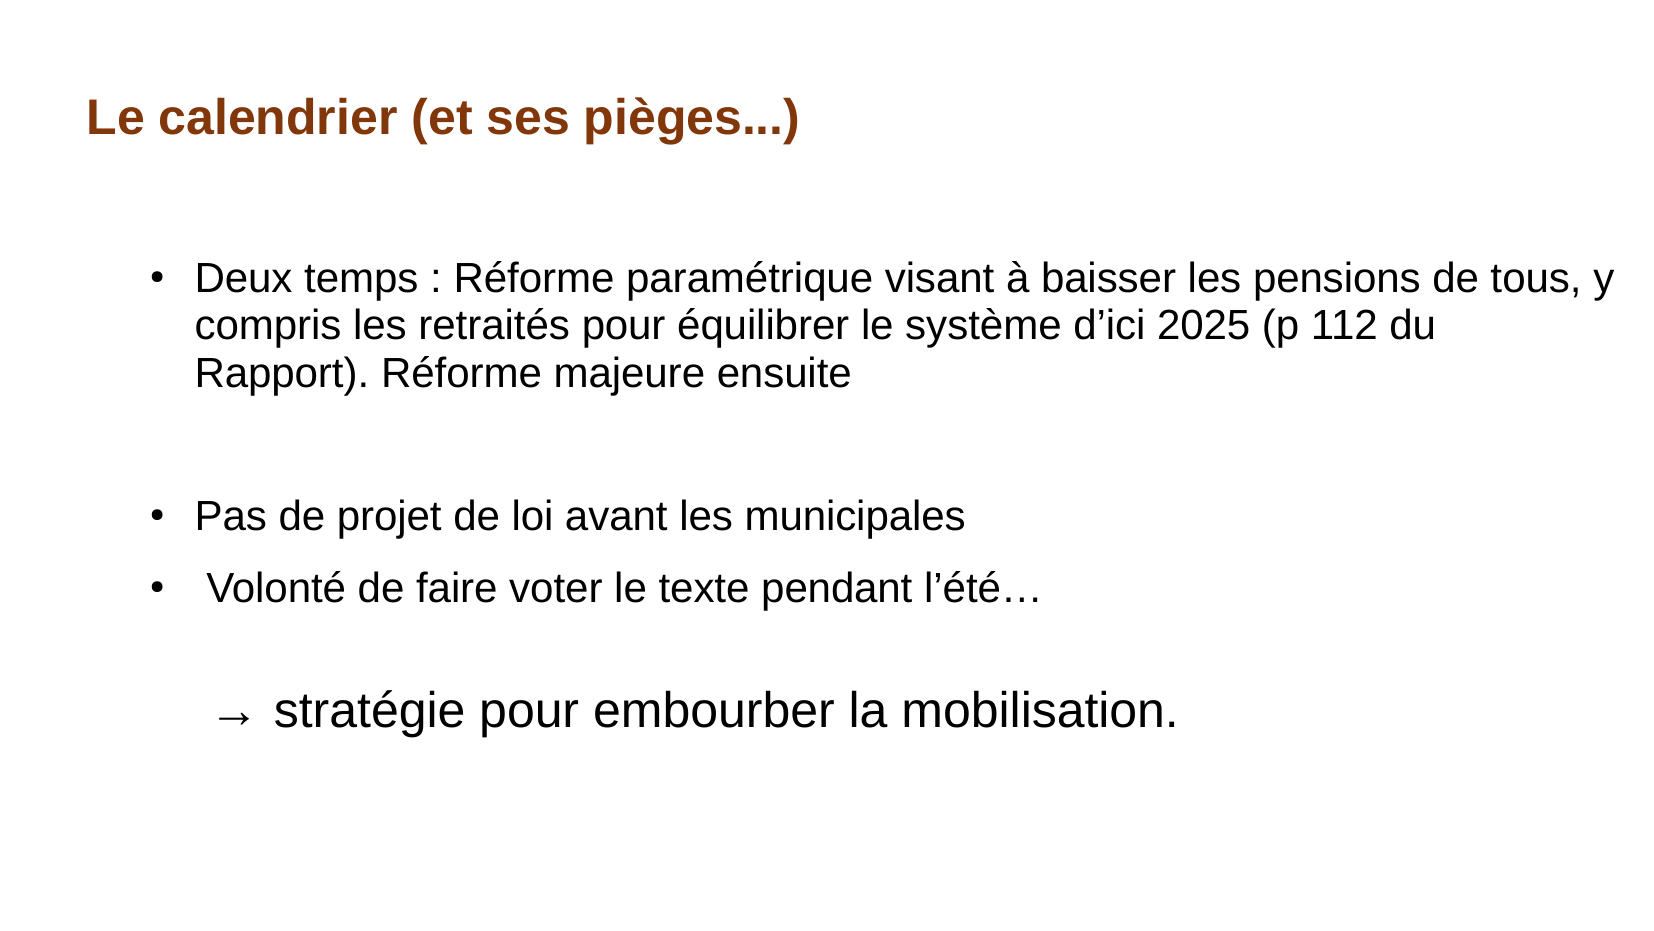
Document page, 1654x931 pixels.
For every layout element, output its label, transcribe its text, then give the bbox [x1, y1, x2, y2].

text_box → stratégie pour embourber la mobilisation. [195, 675, 1411, 772]
title Le calendrier (et ses pièges...) [0, 39, 1189, 196]
list Deux temps : Réforme paramétrique visant à baisser les pensions de tous, y compris les retraités pour équilibrer le système d’ici 2025 (p 112 du Rapport). Réforme majeure ensuite Pas de projet de loi avant les municipales Volonté de faire voter le texte pendant l’été… [135, 255, 1621, 615]
